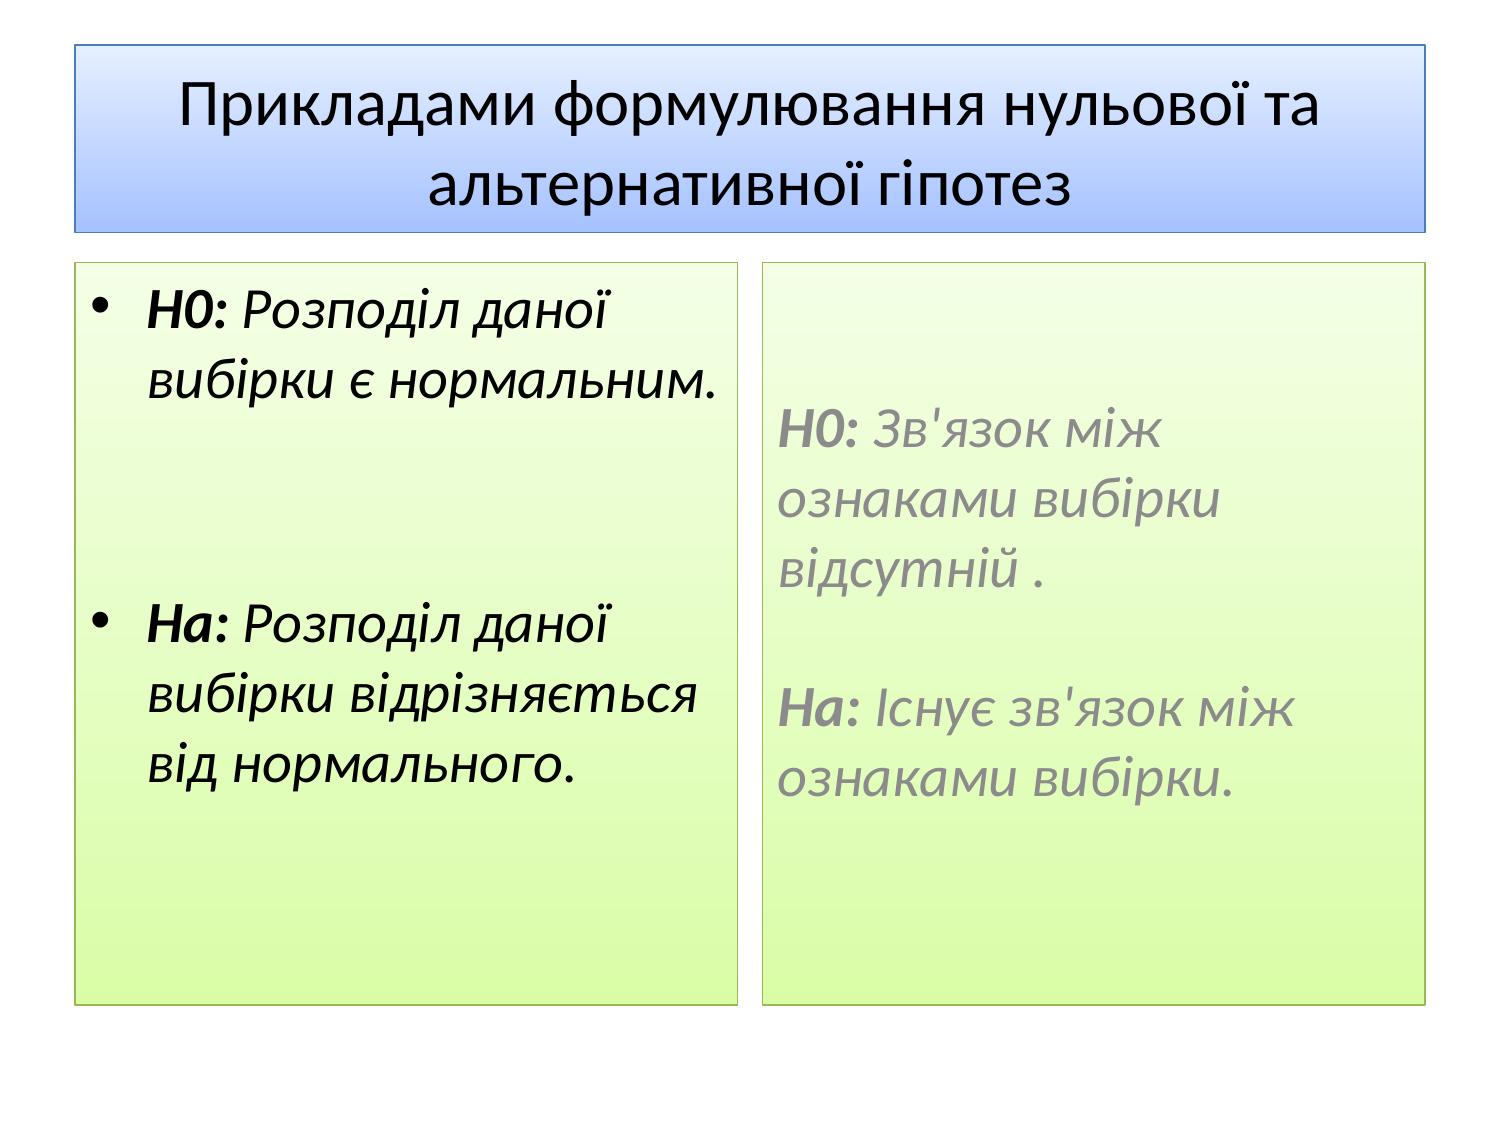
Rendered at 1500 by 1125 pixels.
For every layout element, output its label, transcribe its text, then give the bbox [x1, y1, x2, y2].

title Прикладами формулювання нульової та альтернативної гіпотез [75, 45, 1425, 233]
list Н0: Зв'язок між ознаками вибірки відсутній . На: Існує зв'язок між ознаками вибірки. [762, 262, 1425, 1005]
list Н0: Розподіл даної вибірки є нормальним. На: Розподіл даної вибірки відрізняється від нормального. [75, 262, 738, 1005]
